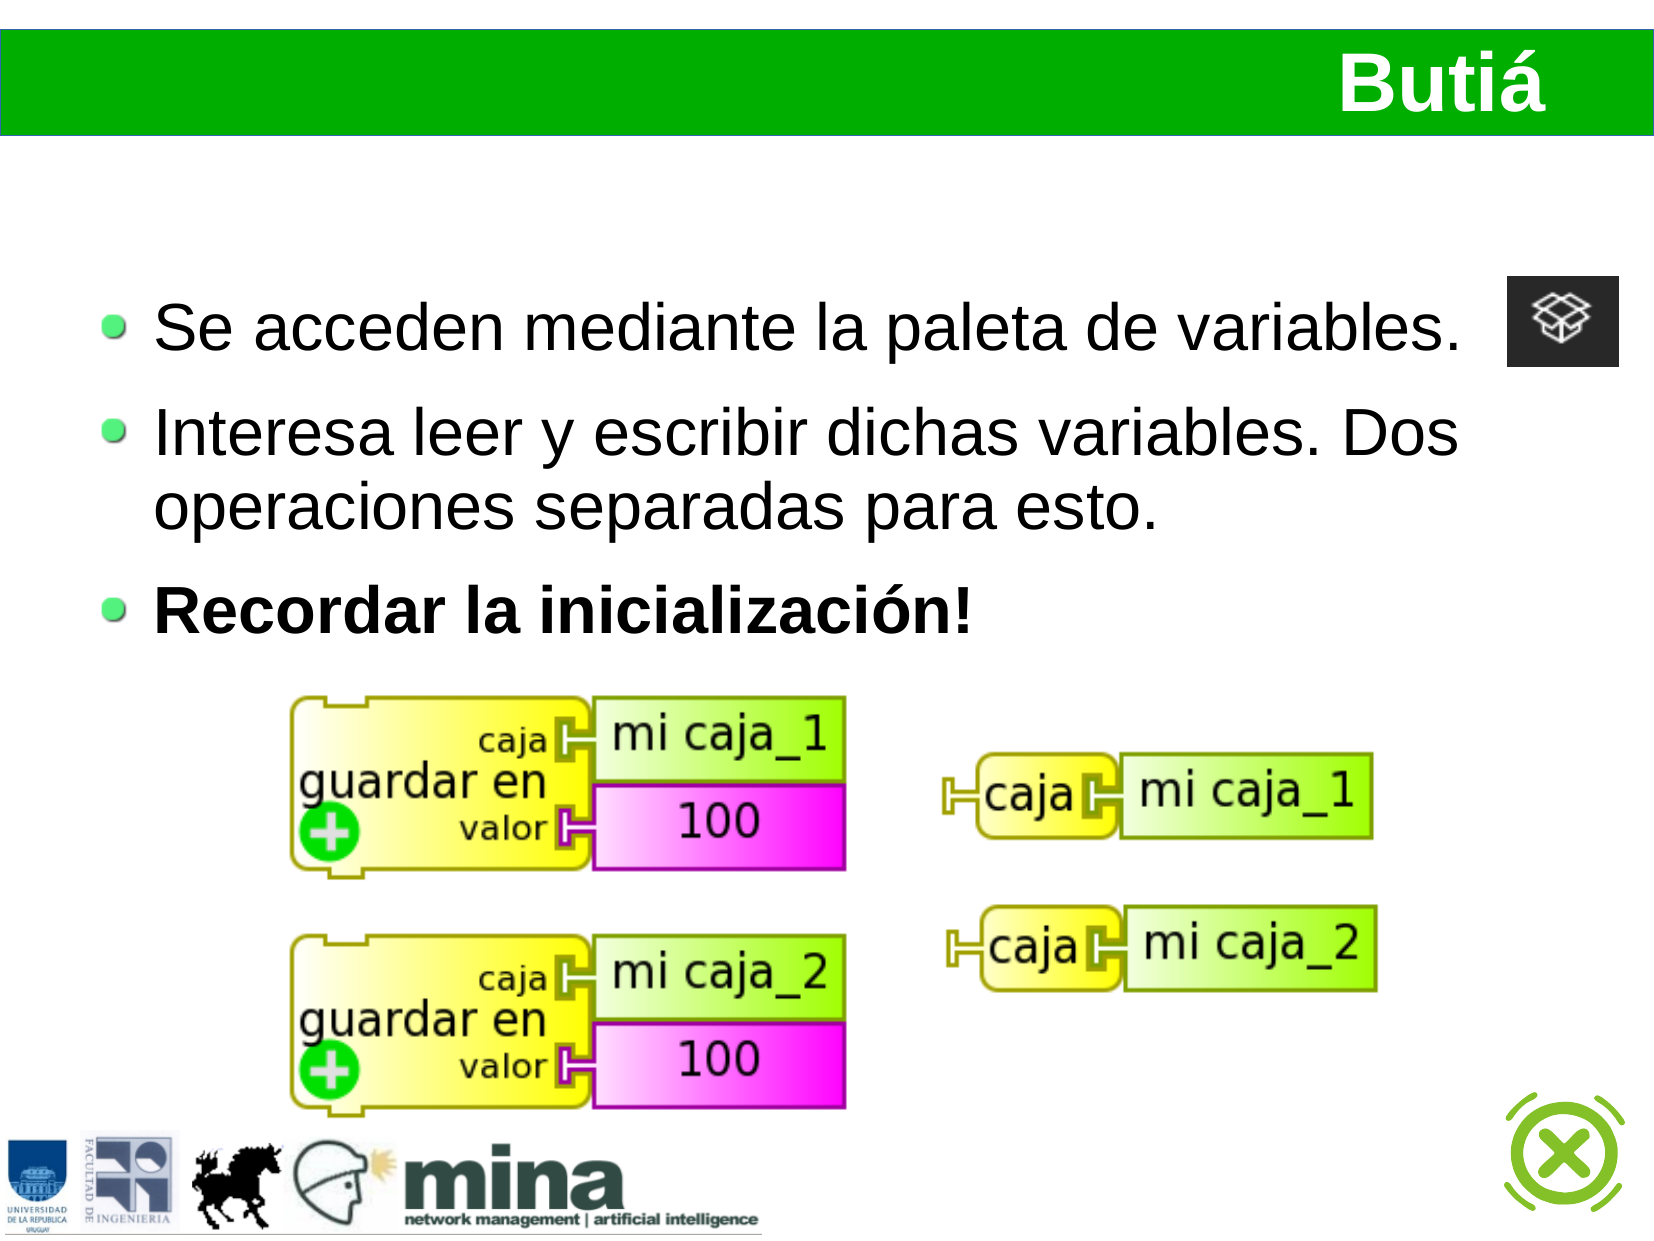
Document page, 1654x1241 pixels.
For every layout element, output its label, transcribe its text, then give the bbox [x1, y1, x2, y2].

picture [5, 1130, 82, 1235]
list Se acceden mediante la paleta de variables. Interesa leer y escribir dichas variables. Dos operaciones separadas para esto. Recordar la inicialización! [82, 290, 1571, 1241]
picture [1507, 276, 1619, 367]
picture [255, 644, 1422, 1137]
picture [1571, 1092, 1625, 1212]
